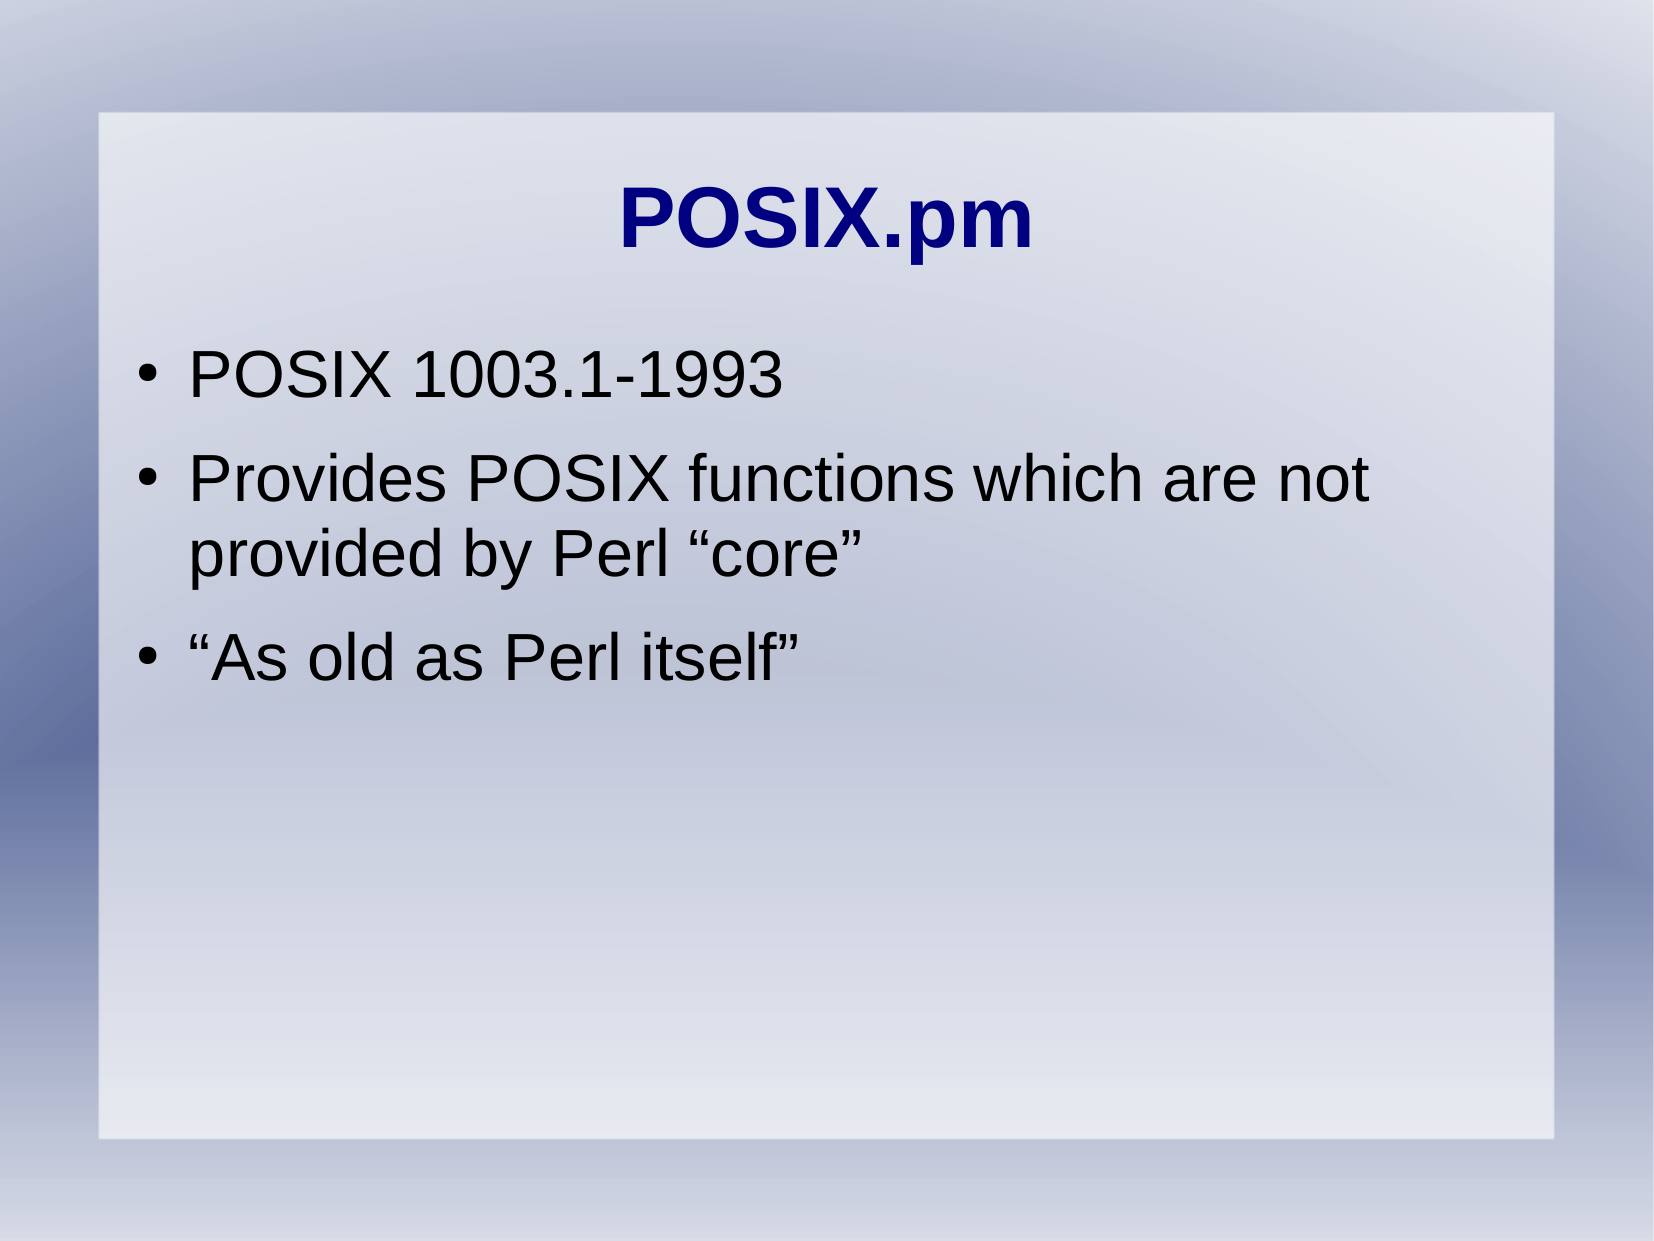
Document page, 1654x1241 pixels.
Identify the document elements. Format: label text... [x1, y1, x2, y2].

title POSIX.pm [118, 114, 1536, 322]
list POSIX 1003.1-1993 Provides POSIX functions which are not provided by Perl “core” “As old as Perl itself” [118, 336, 1506, 1156]
picture [0, 0, 1654, 1241]
